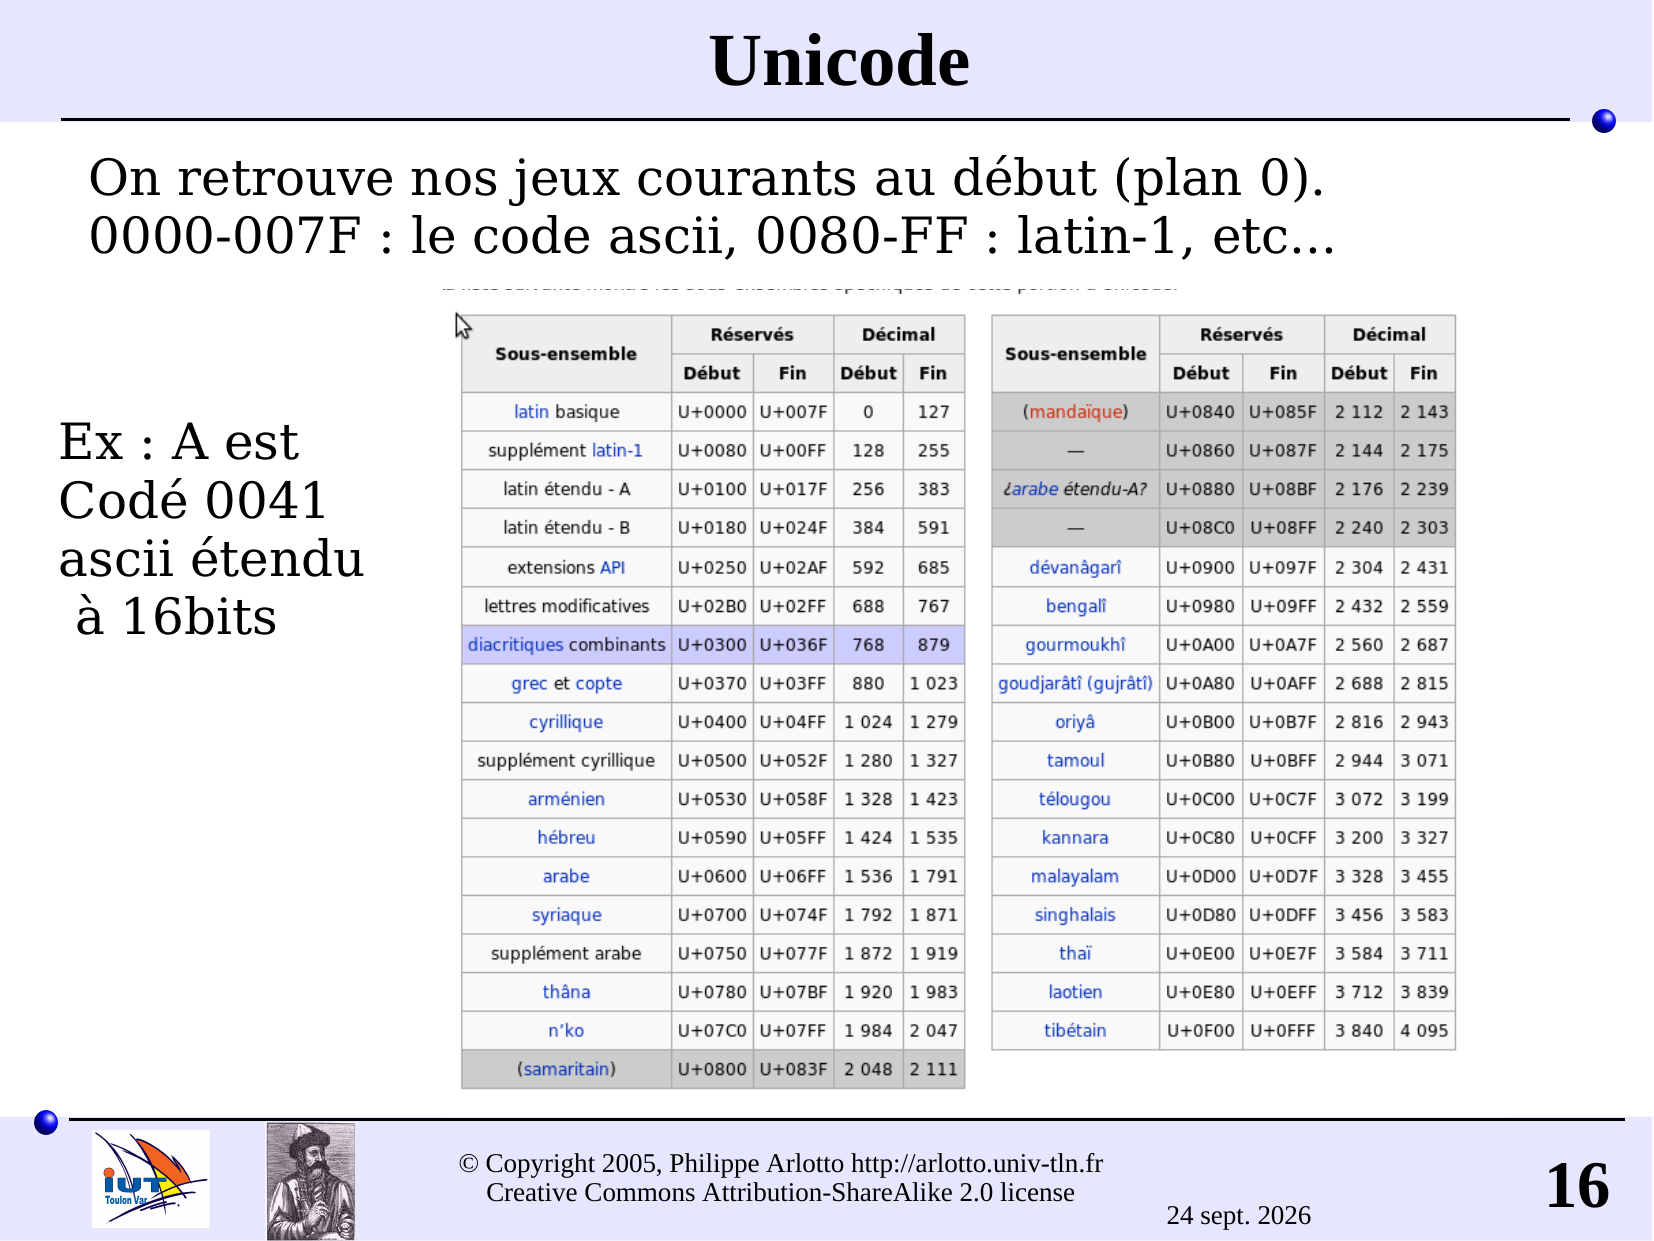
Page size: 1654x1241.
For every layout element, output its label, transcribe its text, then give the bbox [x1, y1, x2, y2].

text_box Ex : A est Codé 0041 ascii étendu à 16bits [59, 413, 414, 707]
text_box On retrouve nos jeux courants au début (plan 0). 0000-007F : le code ascii, 0080-FF : latin-1, etc... [88, 149, 1359, 267]
picture [265, 1122, 355, 1241]
picture [442, 289, 1506, 1117]
title Unicode [95, 11, 1585, 110]
